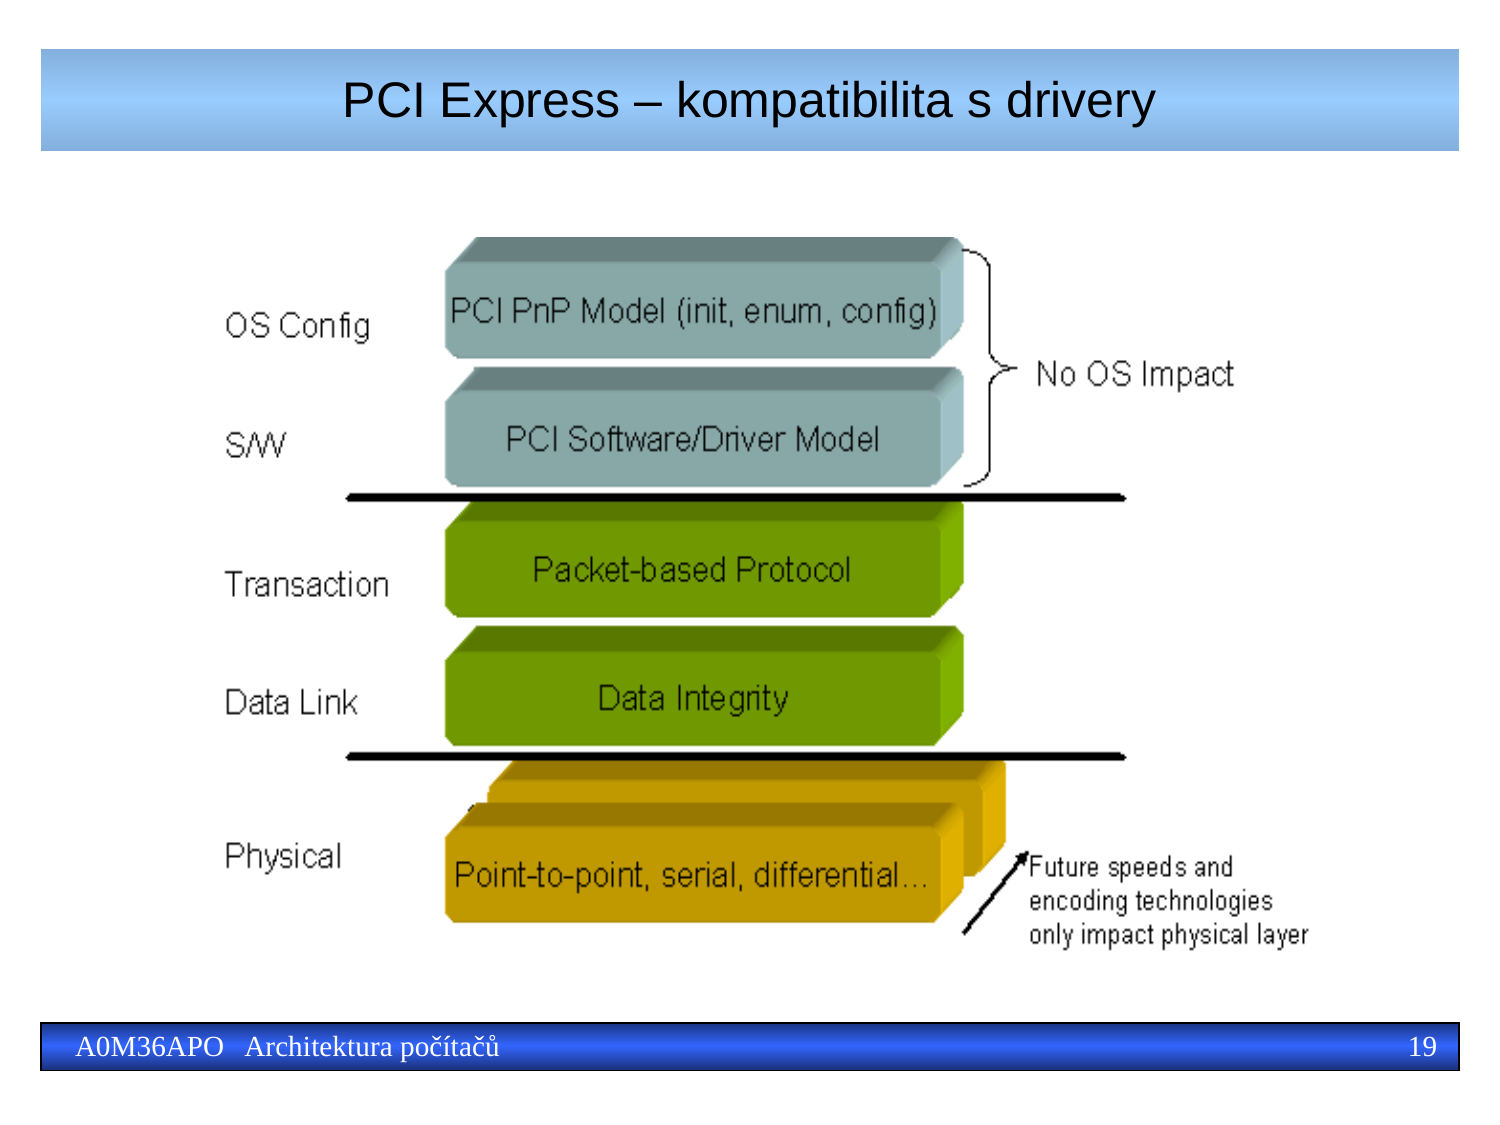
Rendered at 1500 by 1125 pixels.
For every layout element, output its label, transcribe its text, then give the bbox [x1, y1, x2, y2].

title PCI Express – kompatibilita s drivery [41, 49, 1459, 151]
picture [212, 237, 1324, 960]
